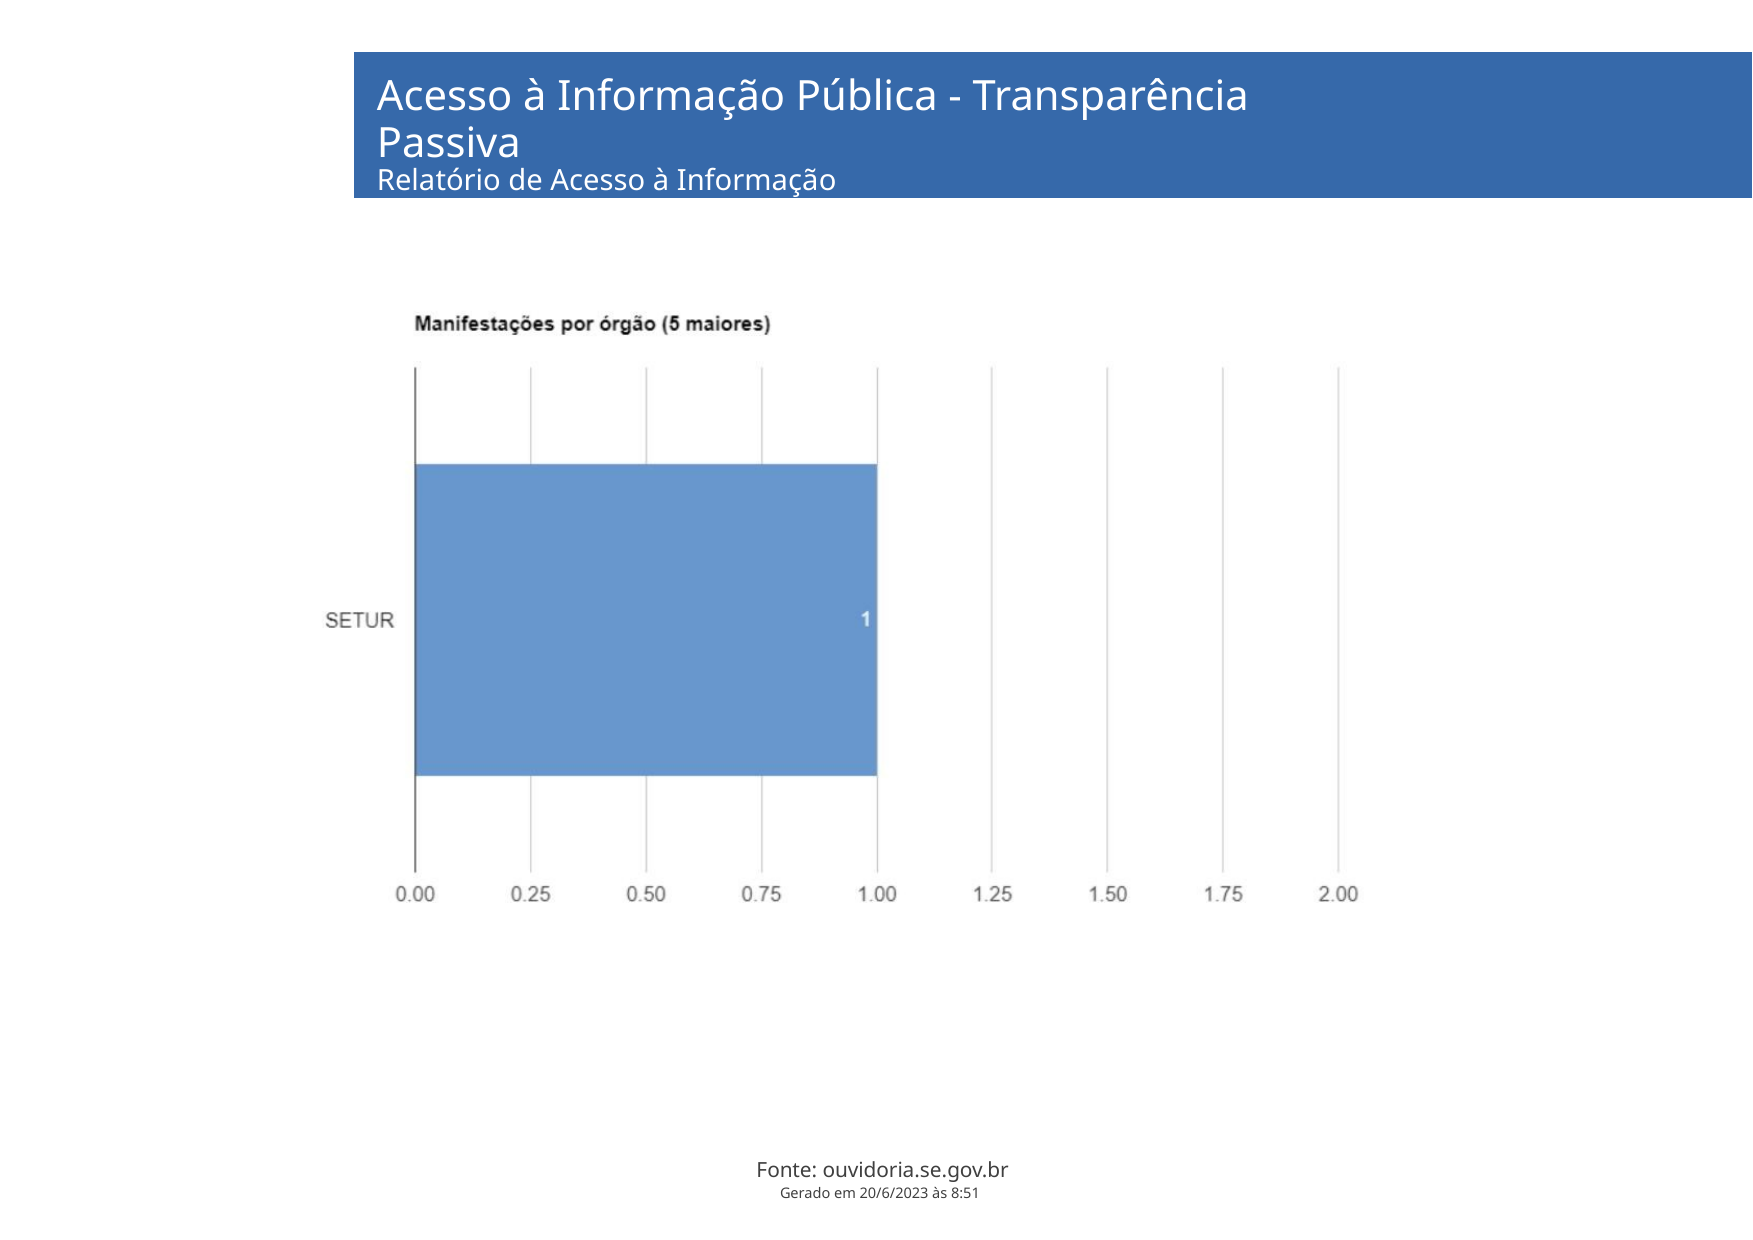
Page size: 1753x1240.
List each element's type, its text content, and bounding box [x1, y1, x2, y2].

text_box Gerado em 20/6/2023 às 8:51 [780, 1184, 999, 1202]
text_box [155, 211, 1599, 1028]
text_box Fonte: ouvidoria.se.gov.br [756, 1158, 1023, 1182]
text_box Acesso à Informação Pública - Transparência Passiva Relatório de Acesso à Informação SETURMaio a Maio de 2023 [376, 72, 1403, 228]
text_box [354, 52, 1752, 198]
